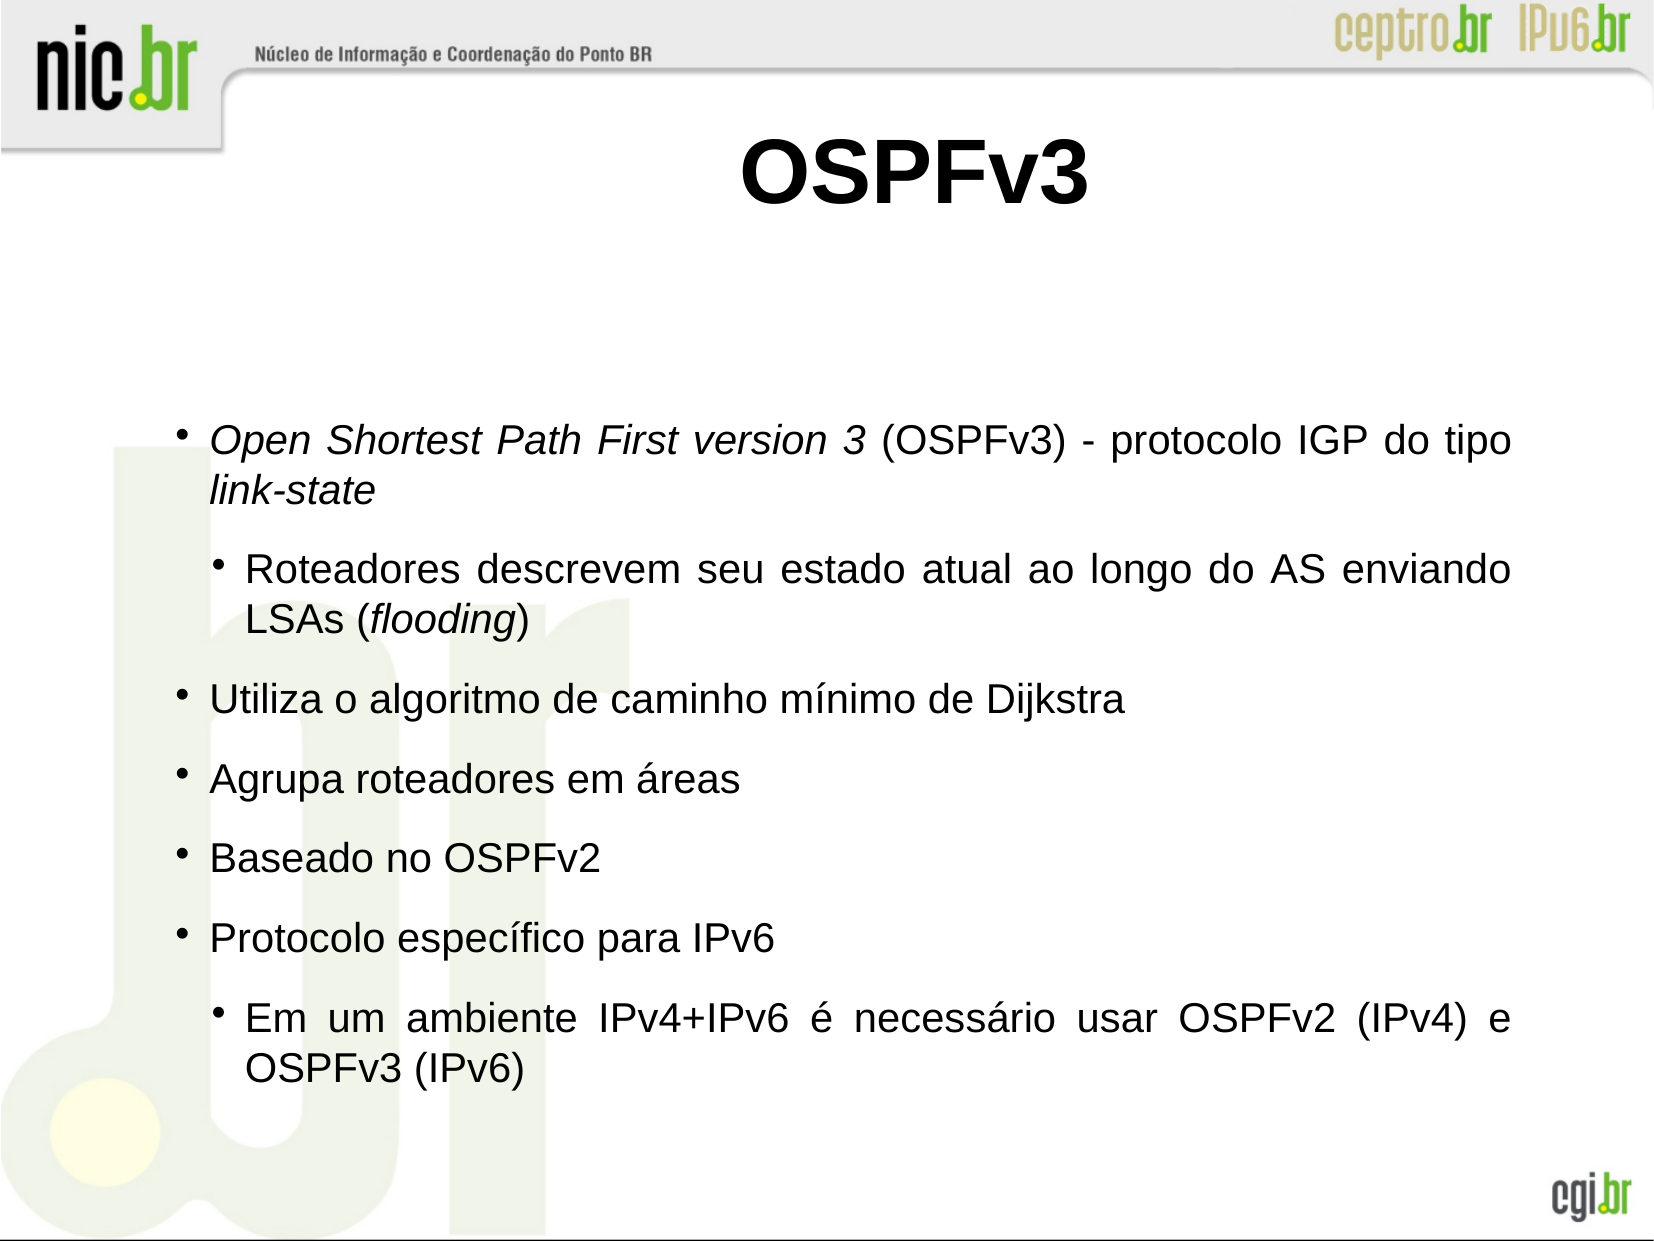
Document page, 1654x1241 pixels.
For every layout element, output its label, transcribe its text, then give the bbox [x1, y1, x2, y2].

text_box OSPFv3 [177, 97, 1654, 216]
text_box Open Shortest Path First version 3 (OSPFv3)‏ - protocolo IGP do tipo link-state Roteadores descrevem seu estado atual ao longo do AS enviando LSAs (flooding)‏ Utiliza o algoritmo de caminho mínimo de Dijkstra Agrupa roteadores em áreas Baseado no OSPFv2 Protocolo específico para IPv6 Em um ambiente IPv4+IPv6 é necessário usar OSPFv2 (IPv4) e OSPFv3 (IPv6)‏ [126, 402, 1528, 543]
picture [0, 0, 1654, 1241]
